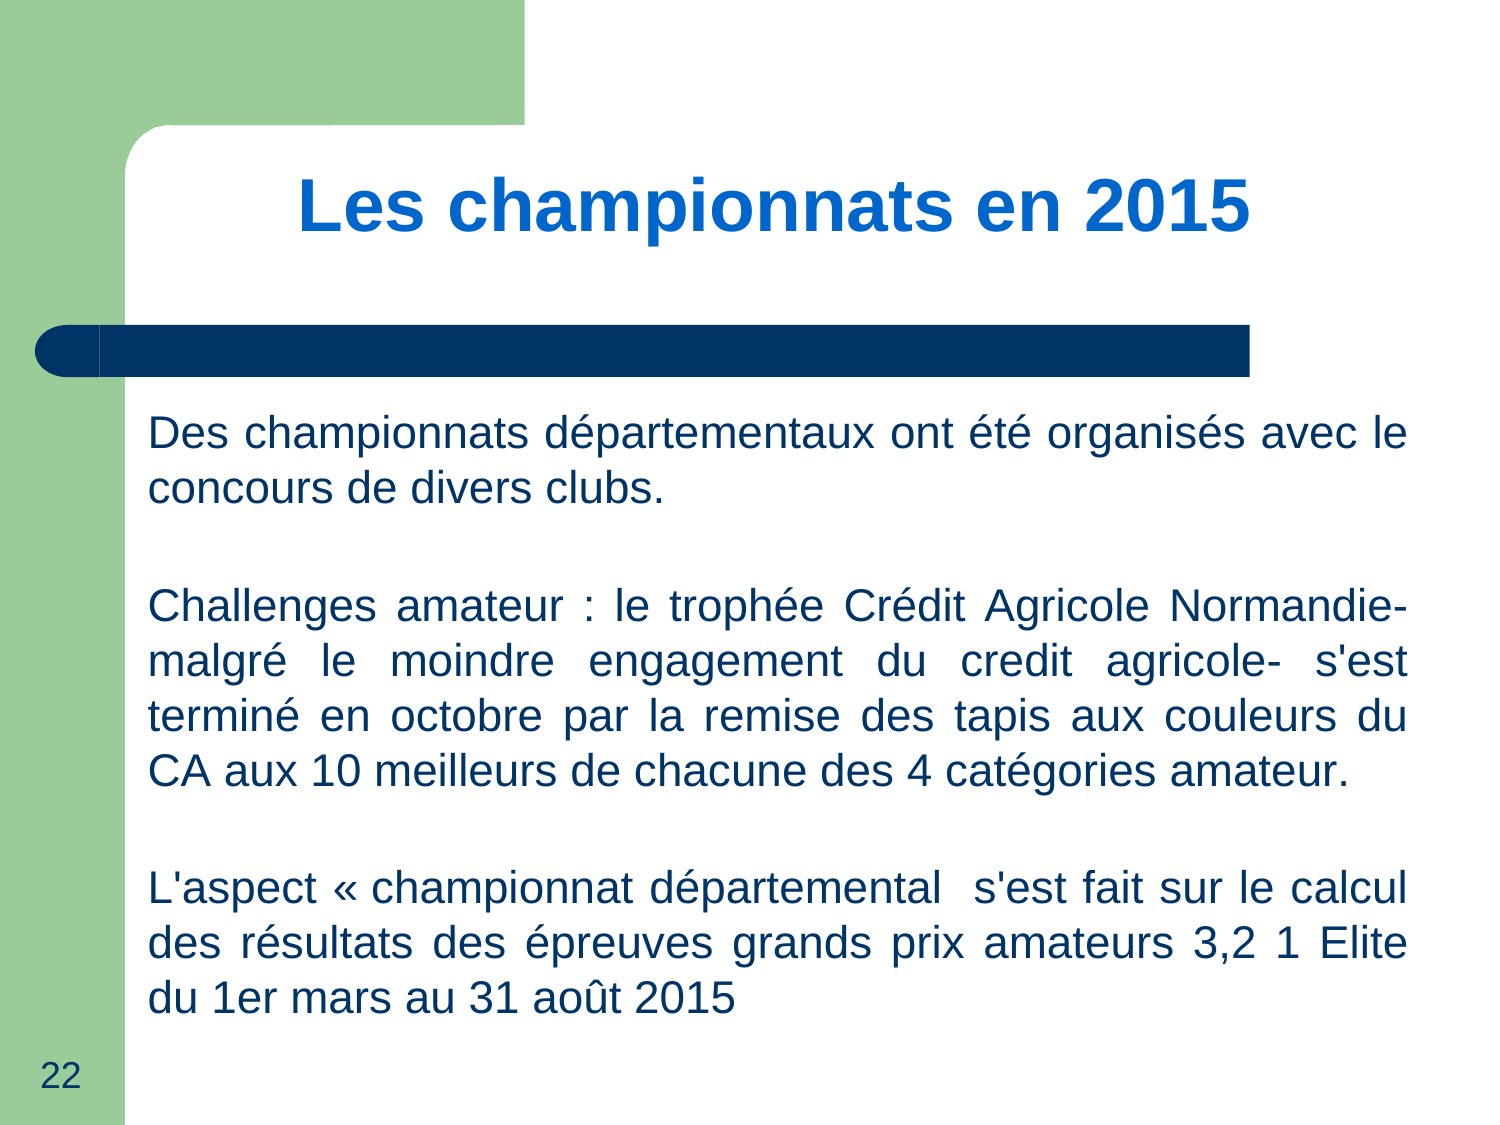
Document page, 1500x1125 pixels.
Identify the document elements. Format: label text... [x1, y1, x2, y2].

title Les championnats en 2015 [136, 130, 1413, 294]
list Des championnats départementaux ont été organisés avec le concours de divers clubs. Challenges amateur : le trophée Crédit Agricole Normandie- malgré le moindre engagement du credit agricole- s'est terminé en octobre par la remise des tapis aux couleurs du CA aux 10 meilleurs de chacune des 4 catégories amateur. L'aspect « championnat départemental s'est fait sur le calcul des résultats des épreuves grands prix amateurs 3,2 1 Elite du 1er mars au 31 août 2015 [147, 402, 1410, 1125]
